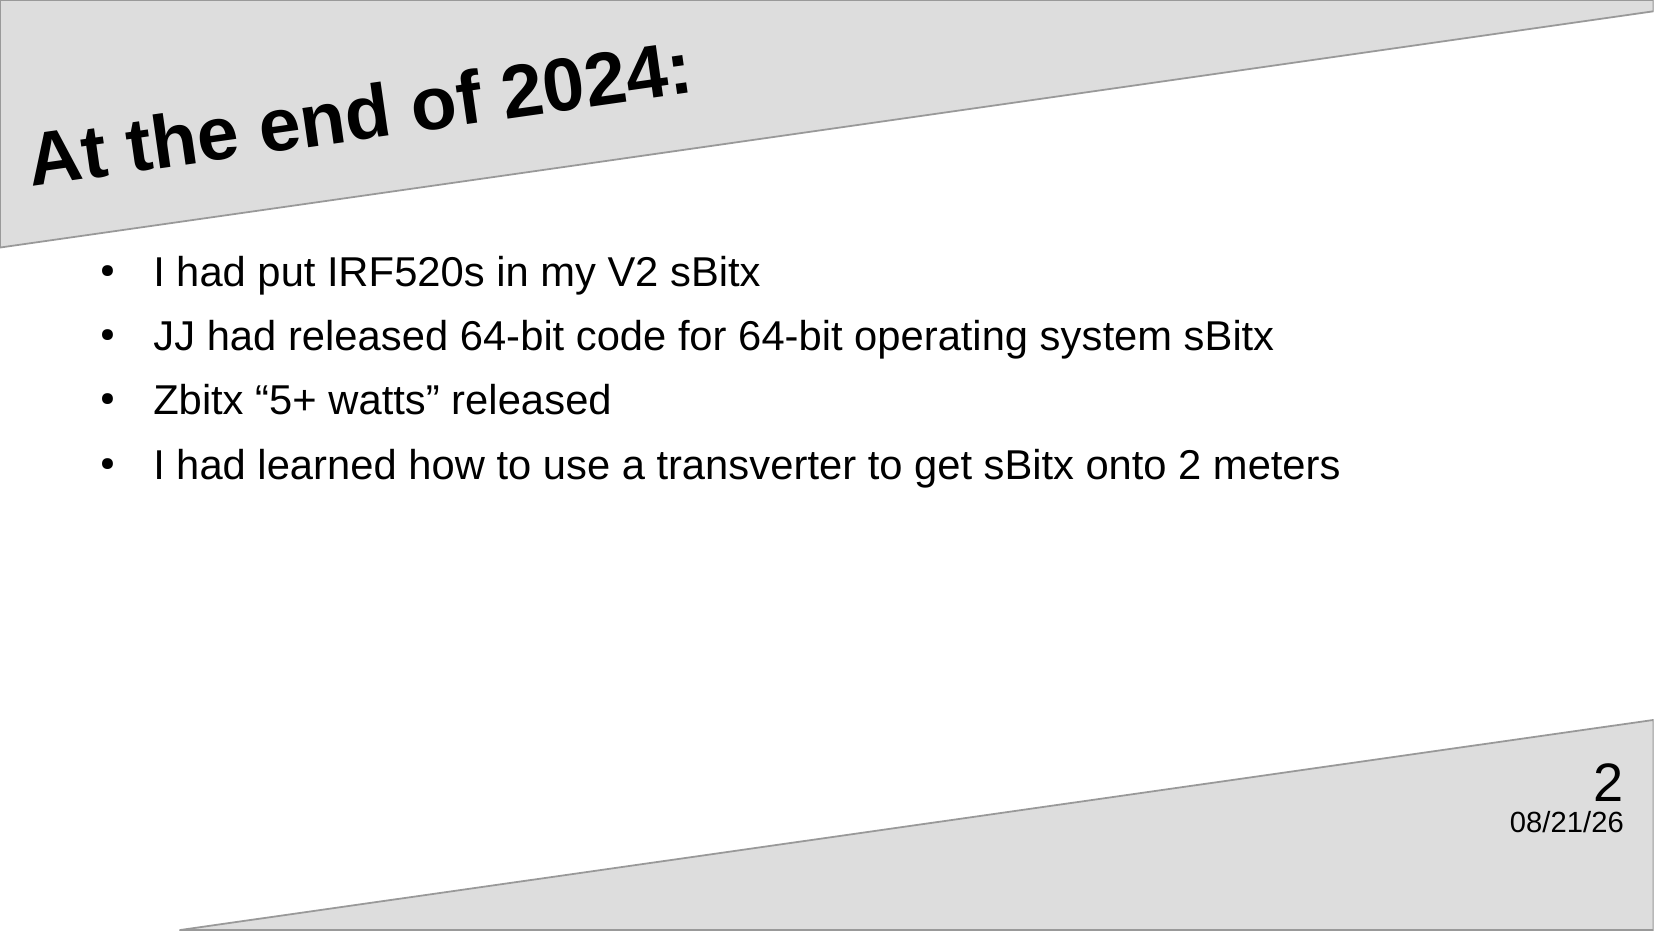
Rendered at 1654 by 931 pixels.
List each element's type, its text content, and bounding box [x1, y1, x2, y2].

list I had put IRF520s in my V2 sBitx JJ had released 64-bit code for 64-bit operating system sBitx Zbitx “5+ watts” released I had learned how to use a transverter to get sBitx onto 2 meters [82, 248, 1538, 789]
title At the end of 2024: [16, 0, 1501, 239]
